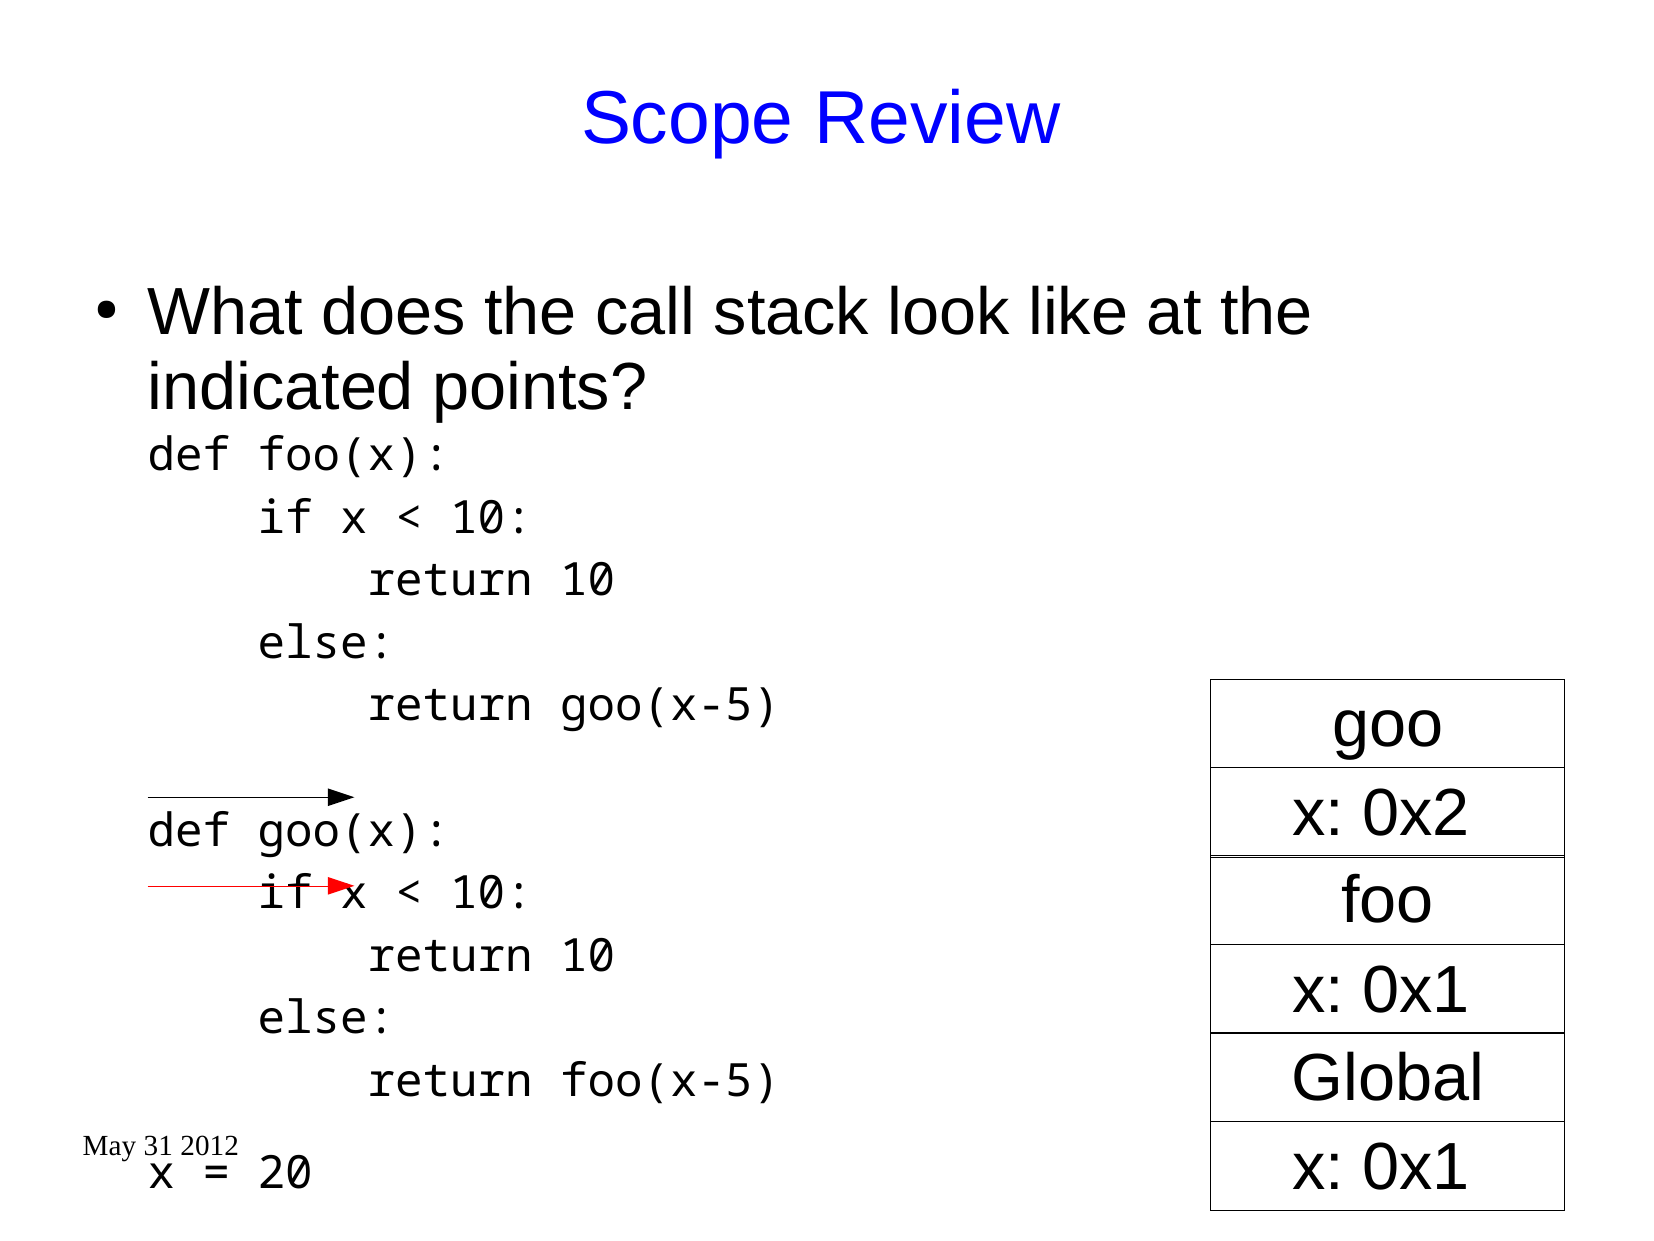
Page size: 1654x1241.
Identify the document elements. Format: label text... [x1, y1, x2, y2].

list def foo(x): if x < 10: return 10 else: return goo(x-5) def goo(x): if x < 10: return 10 else: return foo(x-5) x = 20 foo(x) [76, 421, 975, 1151]
text_box x: 0x1 [1277, 1122, 1504, 1210]
text_box foo [1210, 855, 1565, 944]
text_box goo [1210, 679, 1565, 767]
text_box Global [1210, 1034, 1565, 1121]
title Scope Review [76, 58, 1565, 178]
list What does the call stack look like at the indicated points? [76, 274, 1477, 443]
text_box x: 0x1 [1277, 945, 1504, 1033]
text_box x: 0x2 [1277, 768, 1504, 855]
